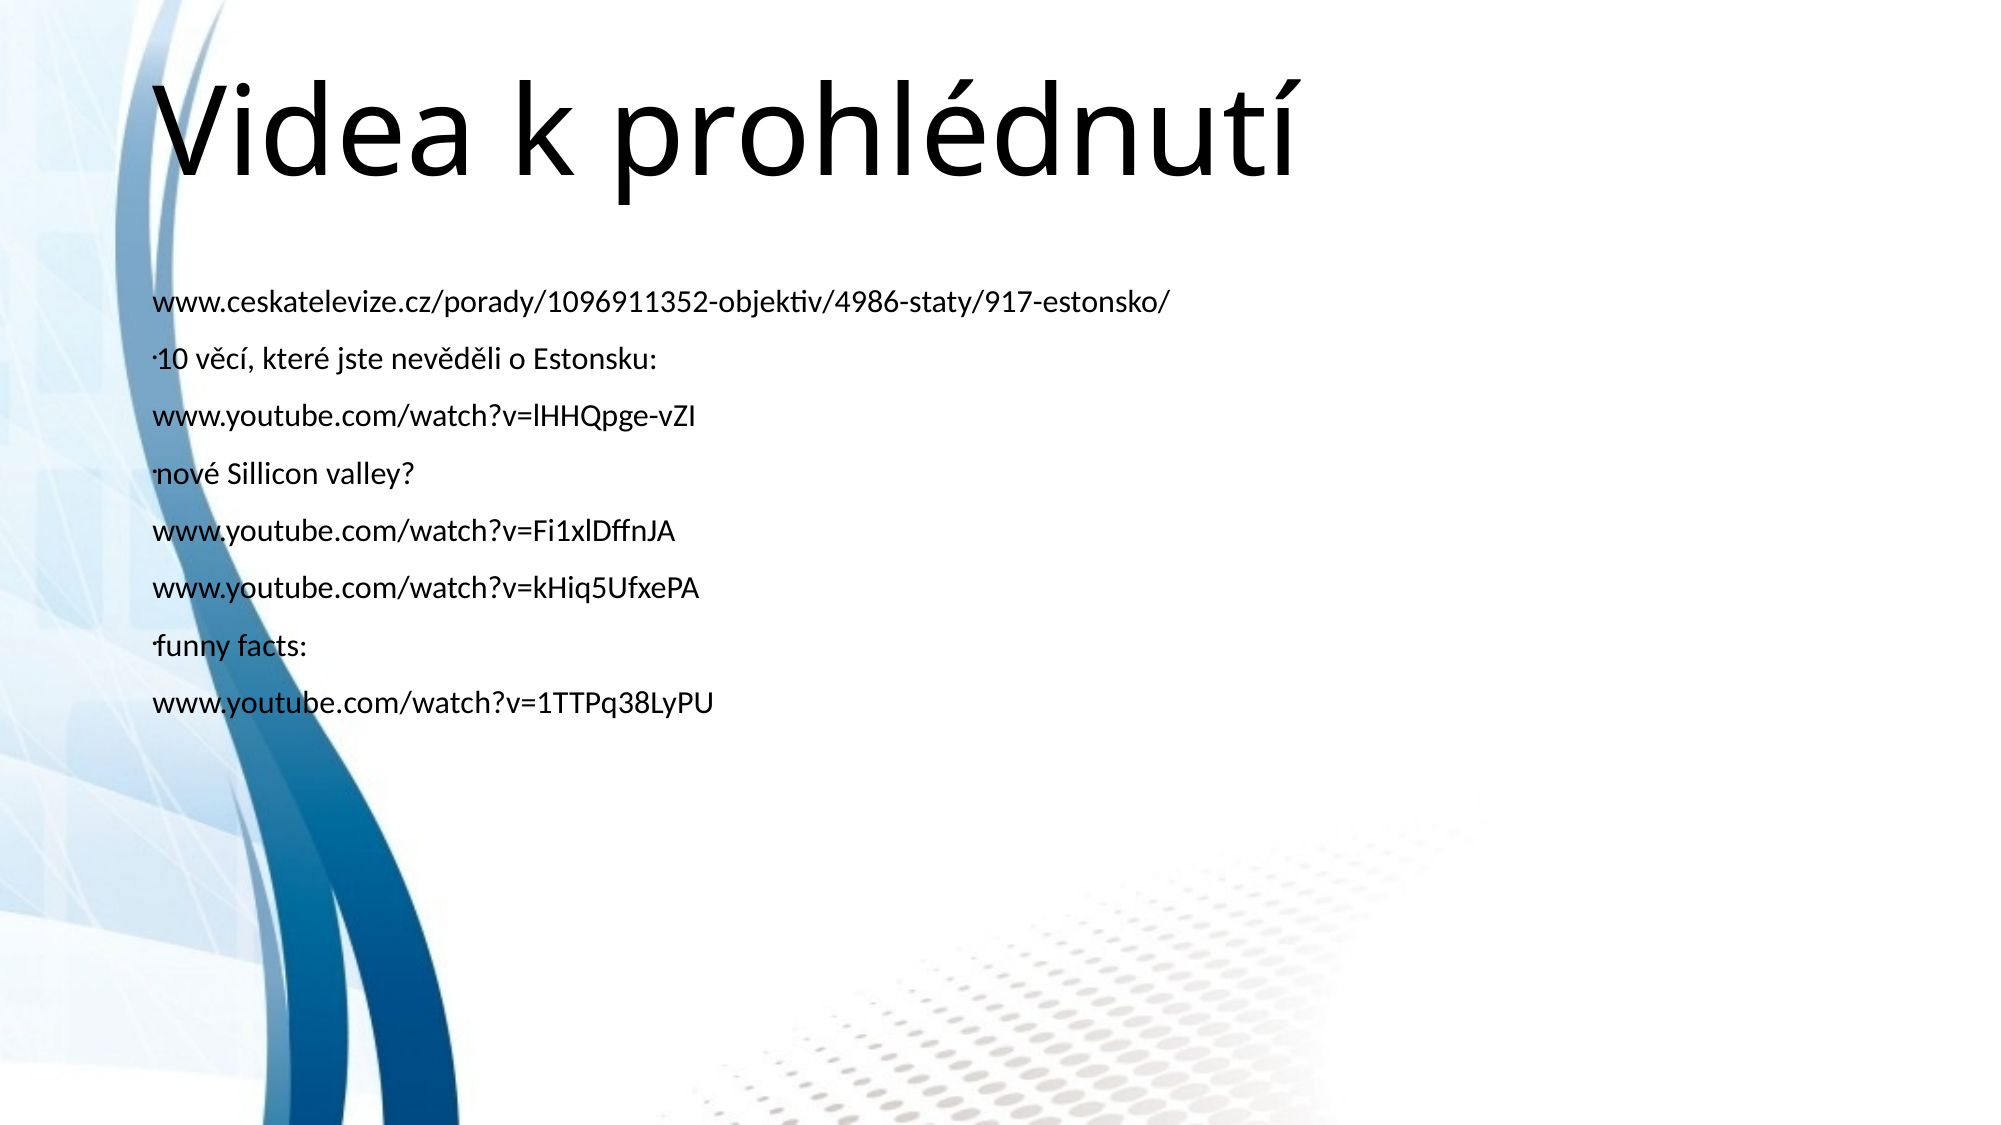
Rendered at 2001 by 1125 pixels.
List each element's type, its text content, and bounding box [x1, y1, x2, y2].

picture [0, 0, 1495, 1125]
title Videa k prohlédnutí [137, 59, 1863, 277]
list www.ceskatelevize.cz/porady/1096911352-objektiv/4986-staty/917-estonsko/ 10 věcí, které jste nevěděli o Estonsku: www.youtube.com/watch?v=lHHQpge-vZI nové Sillicon valley? www.youtube.com/watch?v=Fi1xlDffnJA www.youtube.com/watch?v=kHiq5UfxePA funny facts: www.youtube.com/watch?v=1TTPq38LyPU [137, 277, 1863, 733]
